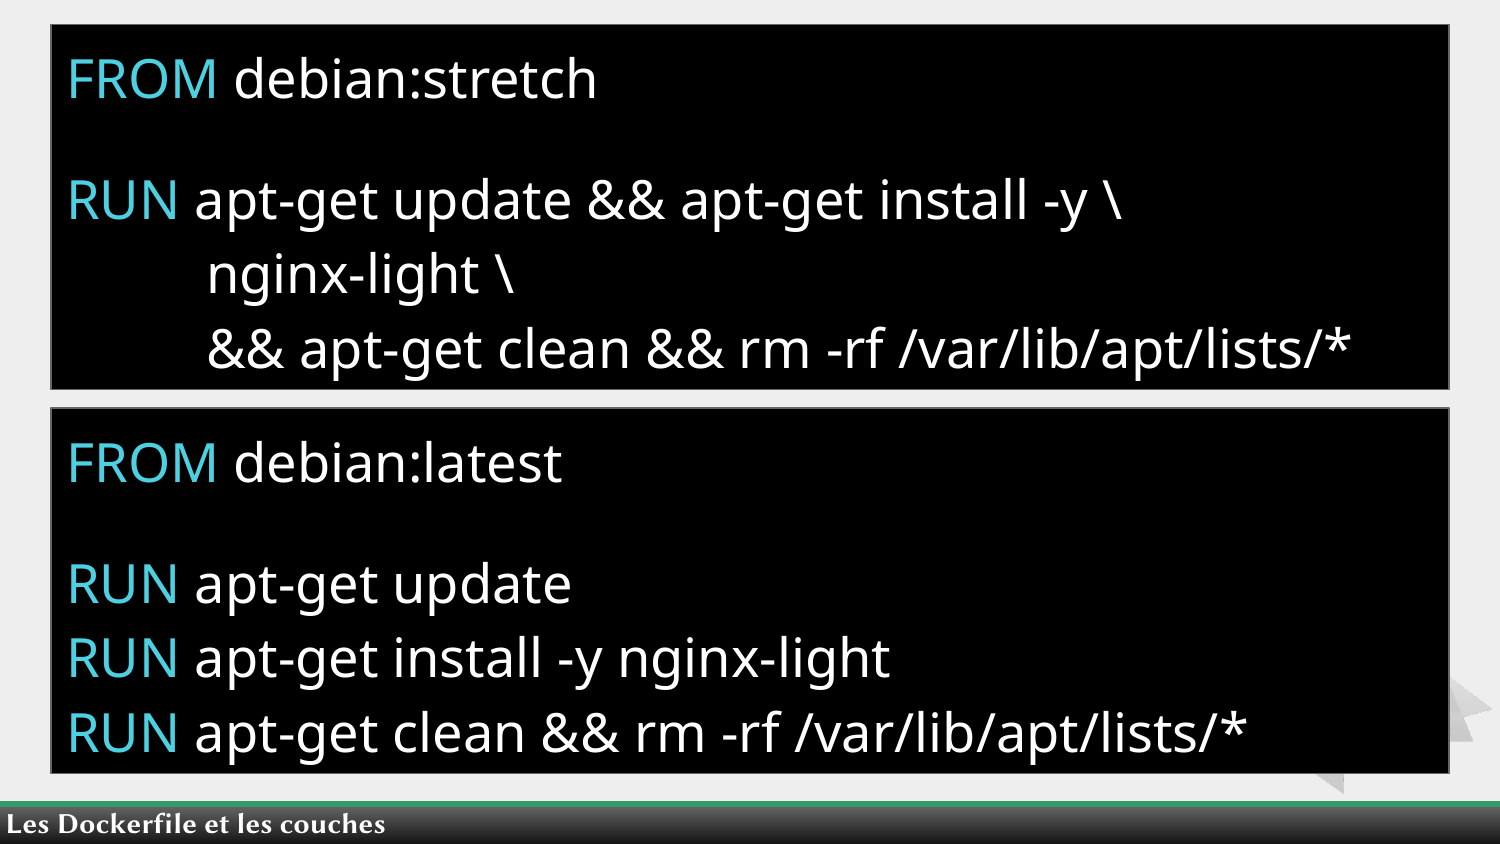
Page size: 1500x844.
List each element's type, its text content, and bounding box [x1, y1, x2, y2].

text_box FROM debian:latest RUN apt-get update RUN apt-get install -y nginx-light RUN apt-get clean && rm -rf /var/lib/apt/lists/* [51, 408, 1449, 774]
text_box FROM debian:stretch RUN apt-get update && apt-get install -y \ nginx-light \ && apt-get clean && rm -rf /var/lib/apt/lists/* [51, 24, 1449, 390]
picture [1187, 587, 1492, 794]
title Les Dockerfile et les couches [5, 801, 1075, 844]
